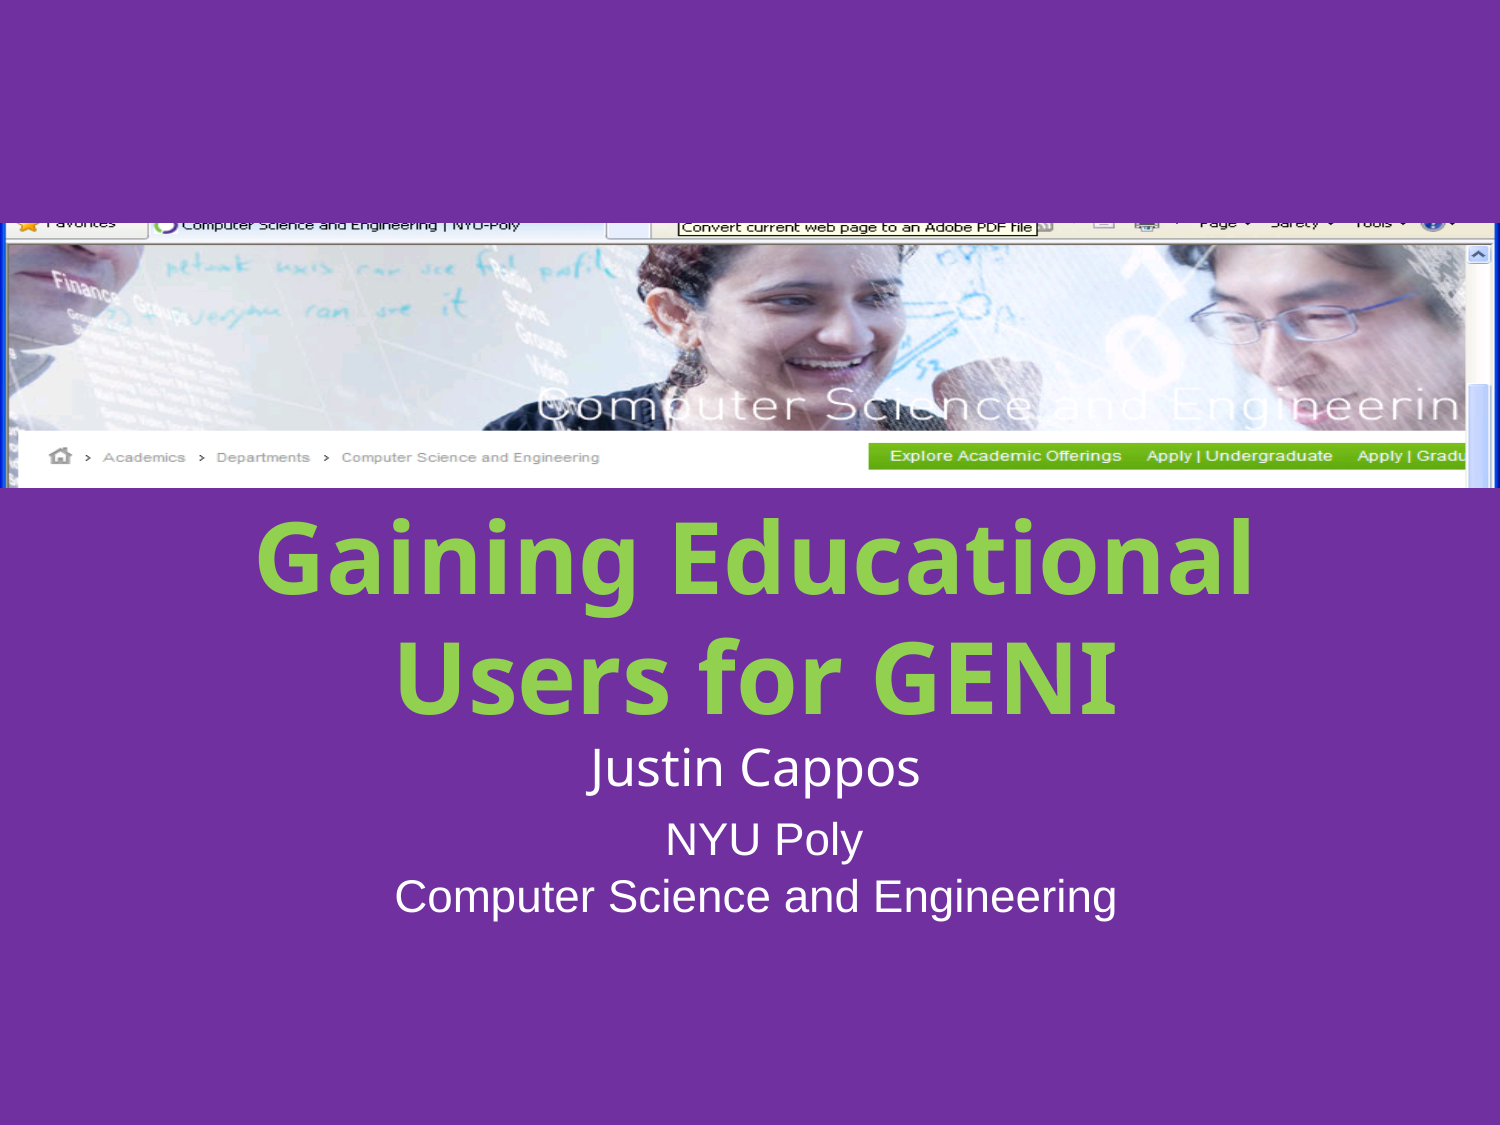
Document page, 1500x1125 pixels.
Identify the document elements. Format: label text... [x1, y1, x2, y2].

text_box [0, 0, 1500, 223]
text_box [0, 488, 1500, 1125]
text_box Gaining Educational Users for GENI Justin Cappos NYU Poly Computer Science and Engineering [137, 488, 1375, 930]
picture [0, 223, 1500, 488]
